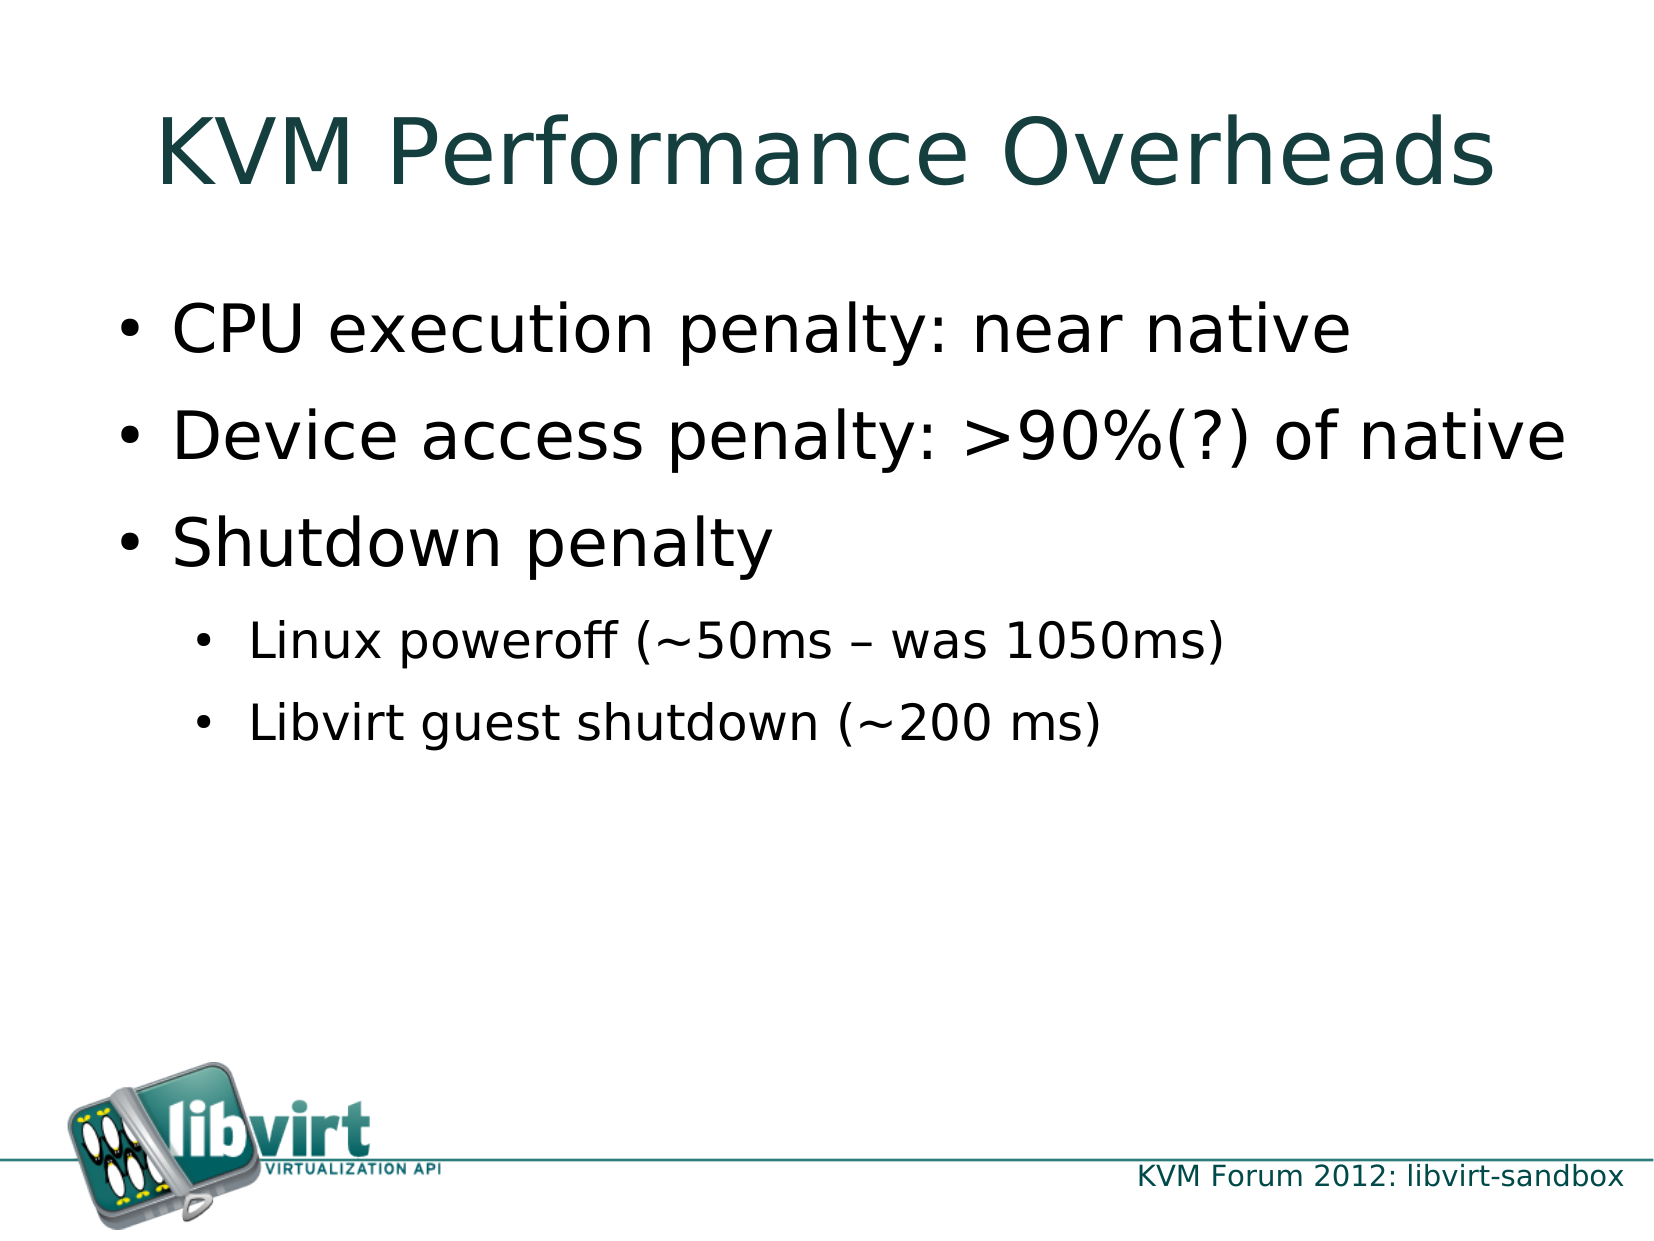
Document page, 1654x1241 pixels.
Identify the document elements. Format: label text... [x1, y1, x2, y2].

text_box KVM Forum 2012: libvirt-sandbox [1122, 1151, 1654, 1211]
title KVM Performance Overheads [82, 49, 1571, 257]
list CPU execution penalty: near native Device access penalty: >90%(?) of native Shutdown penalty Linux poweroff (~50ms – was 1050ms) Libvirt guest shutdown (~200 ms) [82, 290, 1571, 1062]
picture [0, 1062, 1654, 1230]
